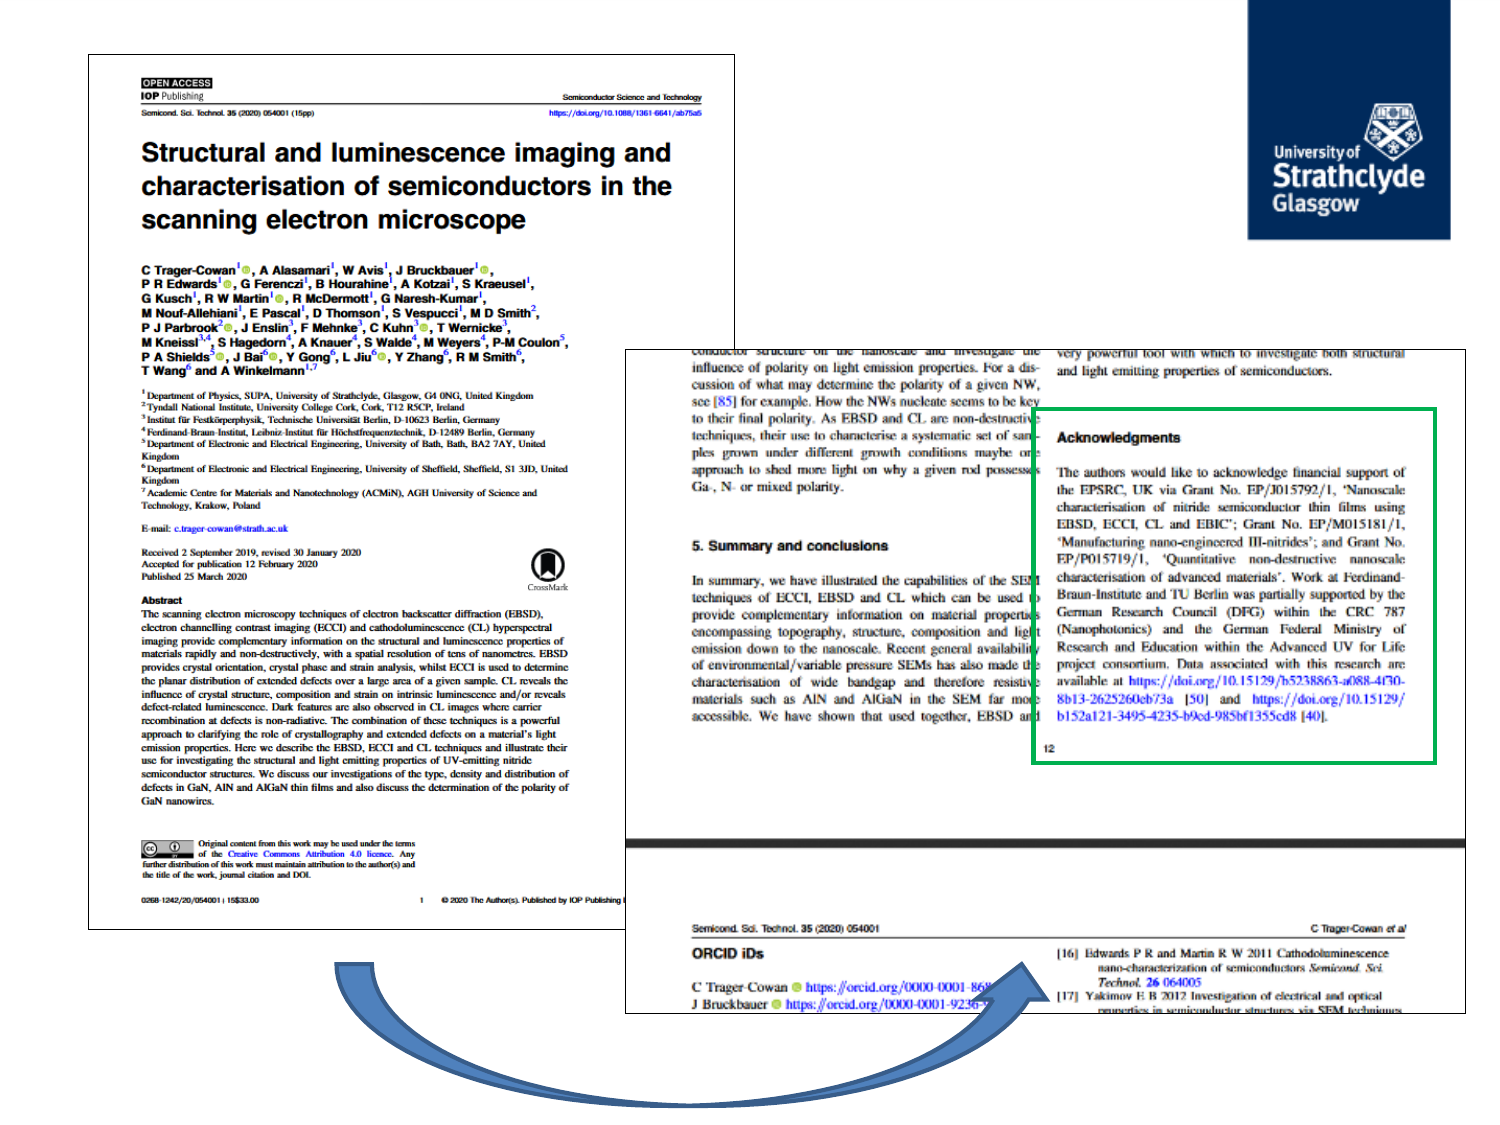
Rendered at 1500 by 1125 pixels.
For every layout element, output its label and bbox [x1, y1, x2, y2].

text_box [336, 964, 1047, 1106]
picture [88, 54, 1466, 1014]
